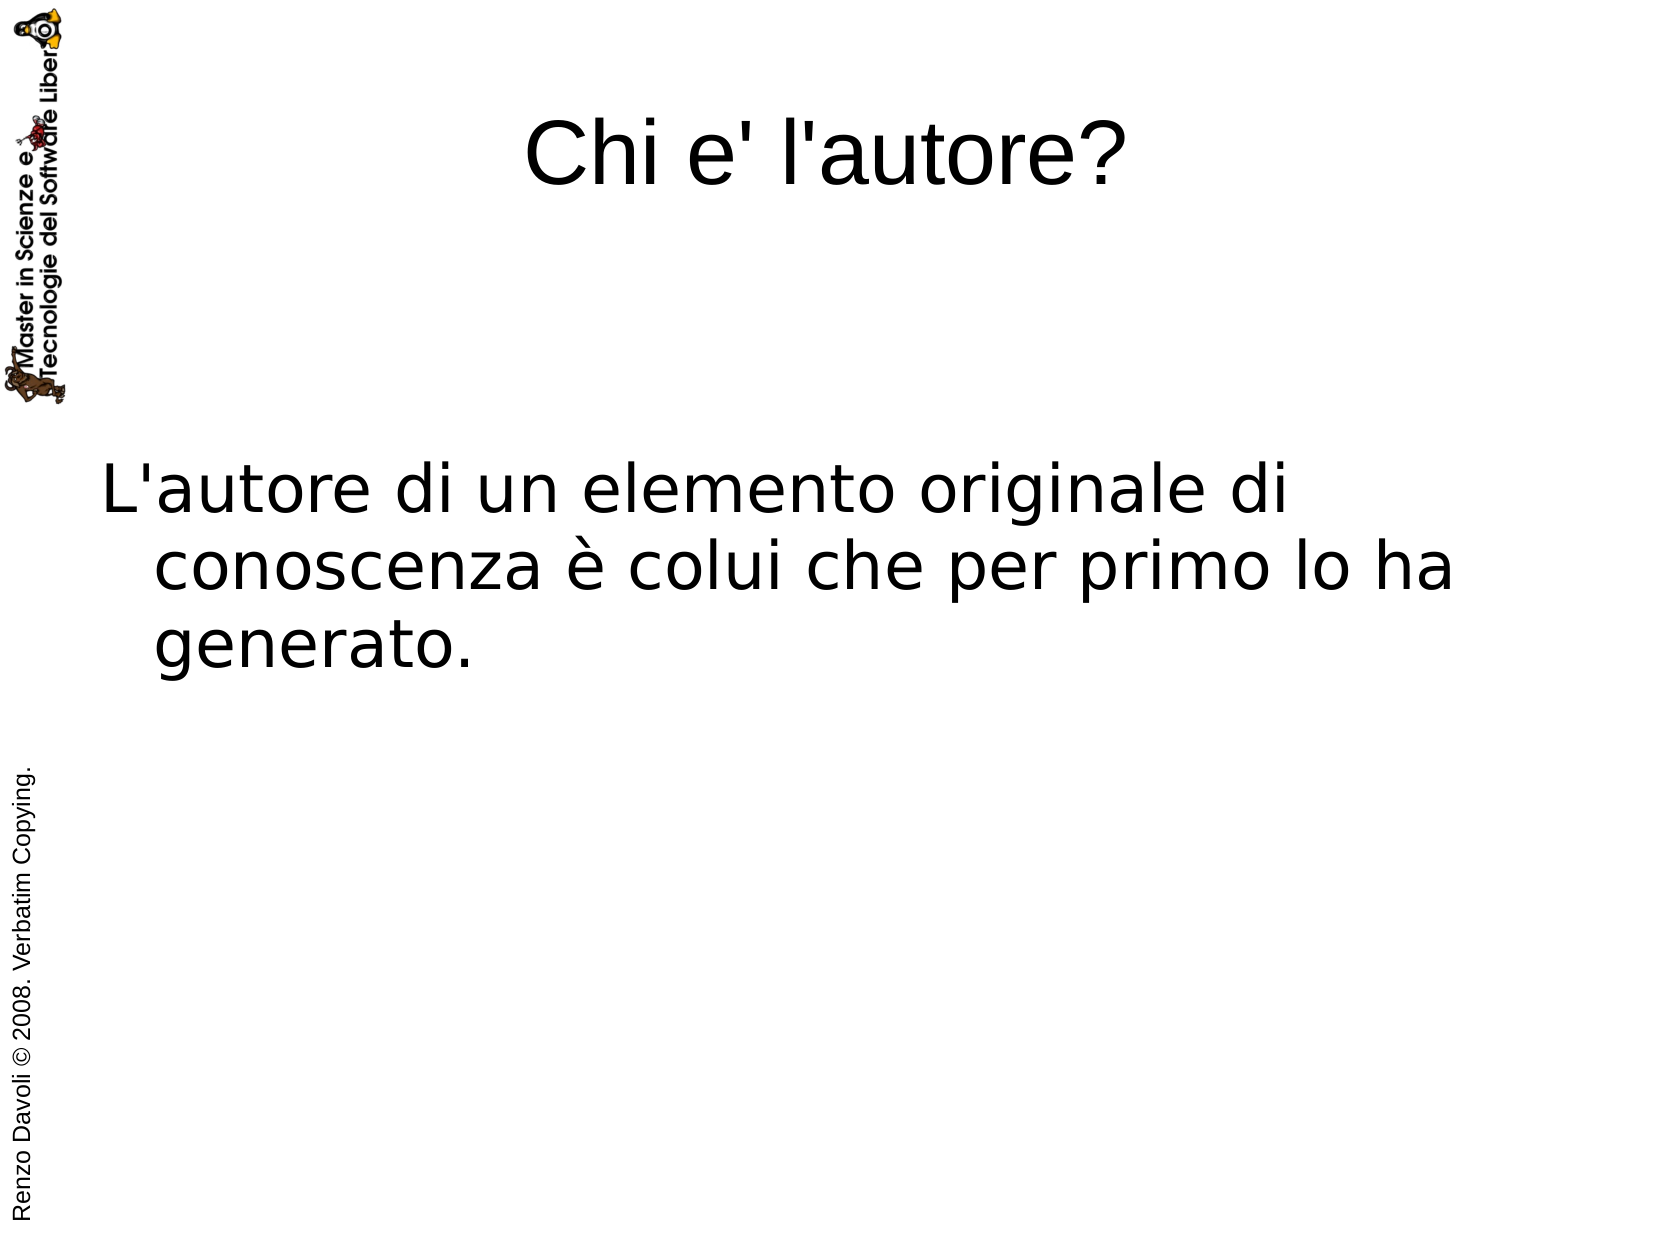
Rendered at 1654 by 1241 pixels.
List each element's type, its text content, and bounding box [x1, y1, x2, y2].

title Chi e' l'autore? [82, 56, 1571, 250]
picture [1, 2, 69, 413]
list L'autore di un elemento originale di conoscenza è colui che per primo lo ha generato. [82, 450, 1571, 1094]
